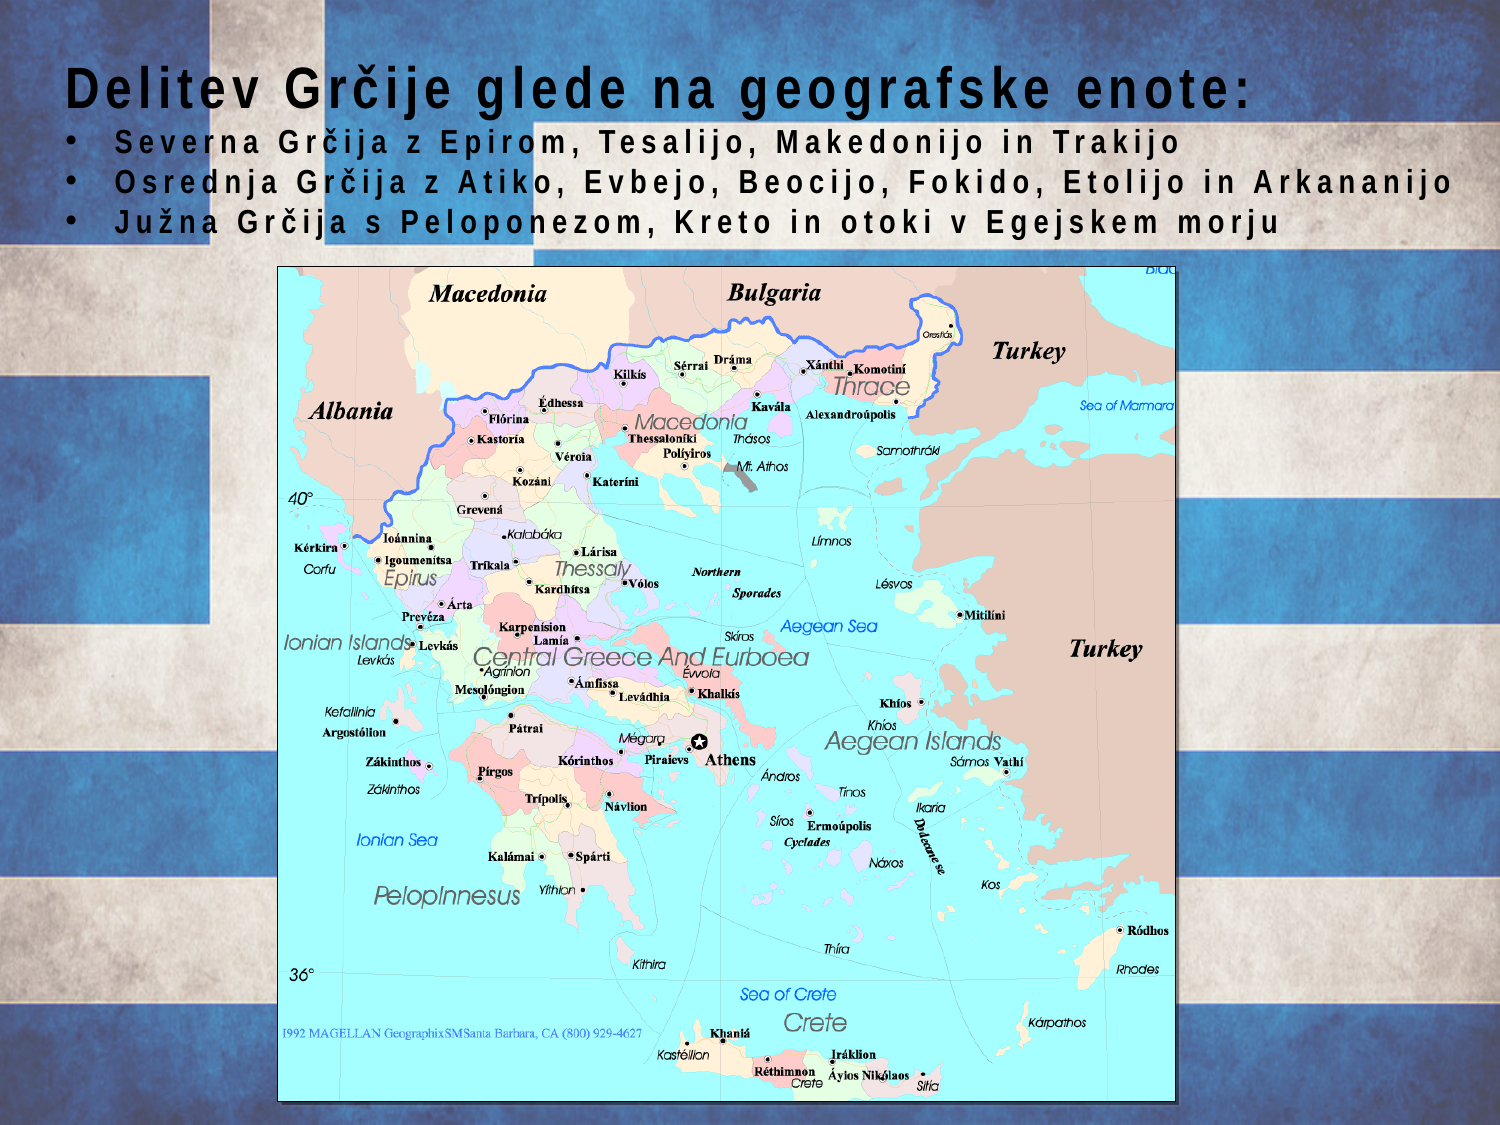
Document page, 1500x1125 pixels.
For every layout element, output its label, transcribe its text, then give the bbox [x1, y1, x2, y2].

picture [0, 0, 1500, 1125]
text_box Delitev Grčije glede na geografske enote: Severna Grčija z Epirom, Tesalijo, Makedonijo in Trakijo Osrednja Grčija z Atiko, Evbejo, Beocijo, Fokido, Etolijo in Arkananijo Južna Grčija s Peloponezom, Kreto in otoki v Egejskem morju [50, 42, 1468, 288]
